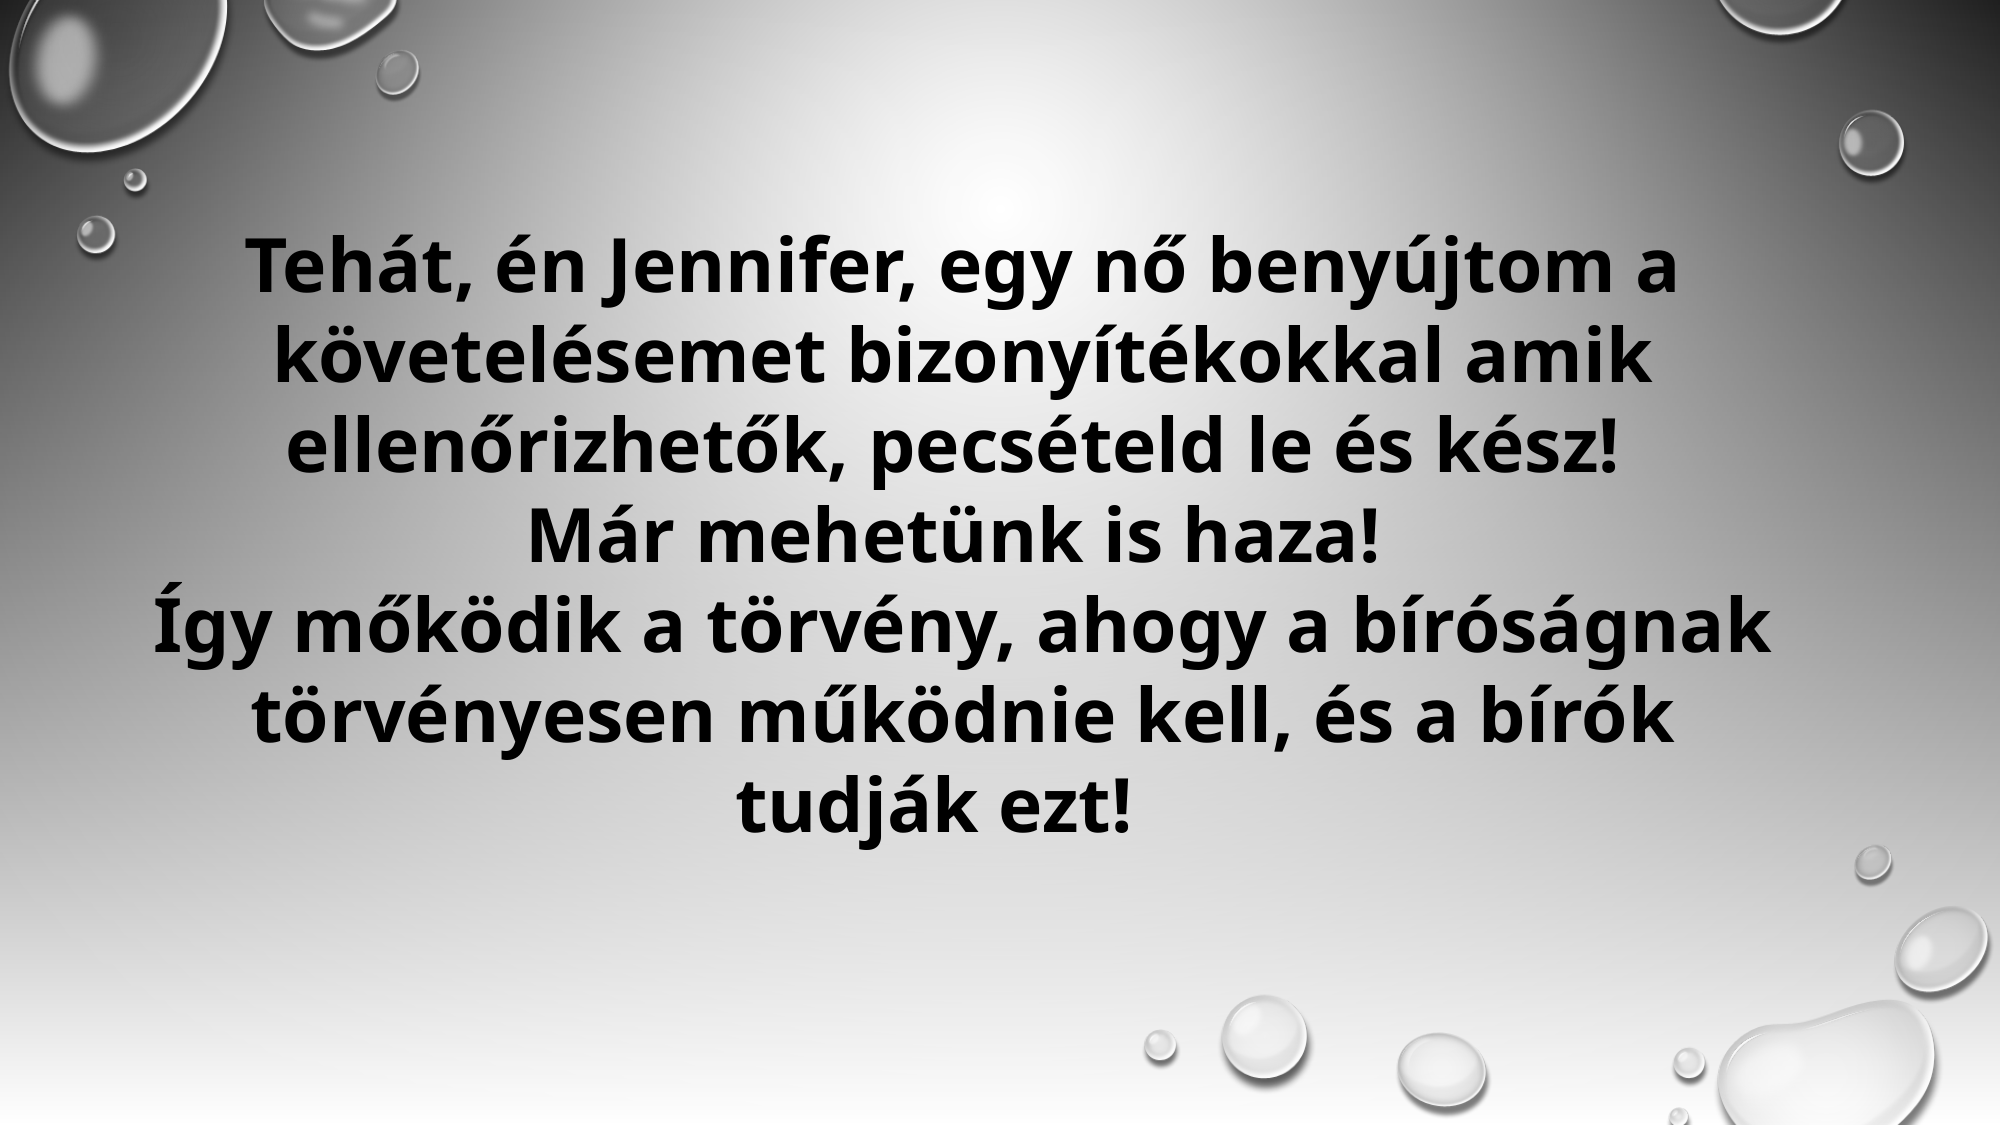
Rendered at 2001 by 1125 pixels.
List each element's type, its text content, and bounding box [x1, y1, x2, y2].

picture [0, 0, 2000, 1125]
text_box Tehát, én Jennifer, egy nő benyújtom a követelésemet bizonyítékokkal amik ellenőrizhetők, pecsételd le és kész! Már mehetünk is haza! Így mőködik a törvény, ahogy a bíróságnak törvényesen működnie kell, és a bírók tudják ezt! [121, 209, 1805, 855]
